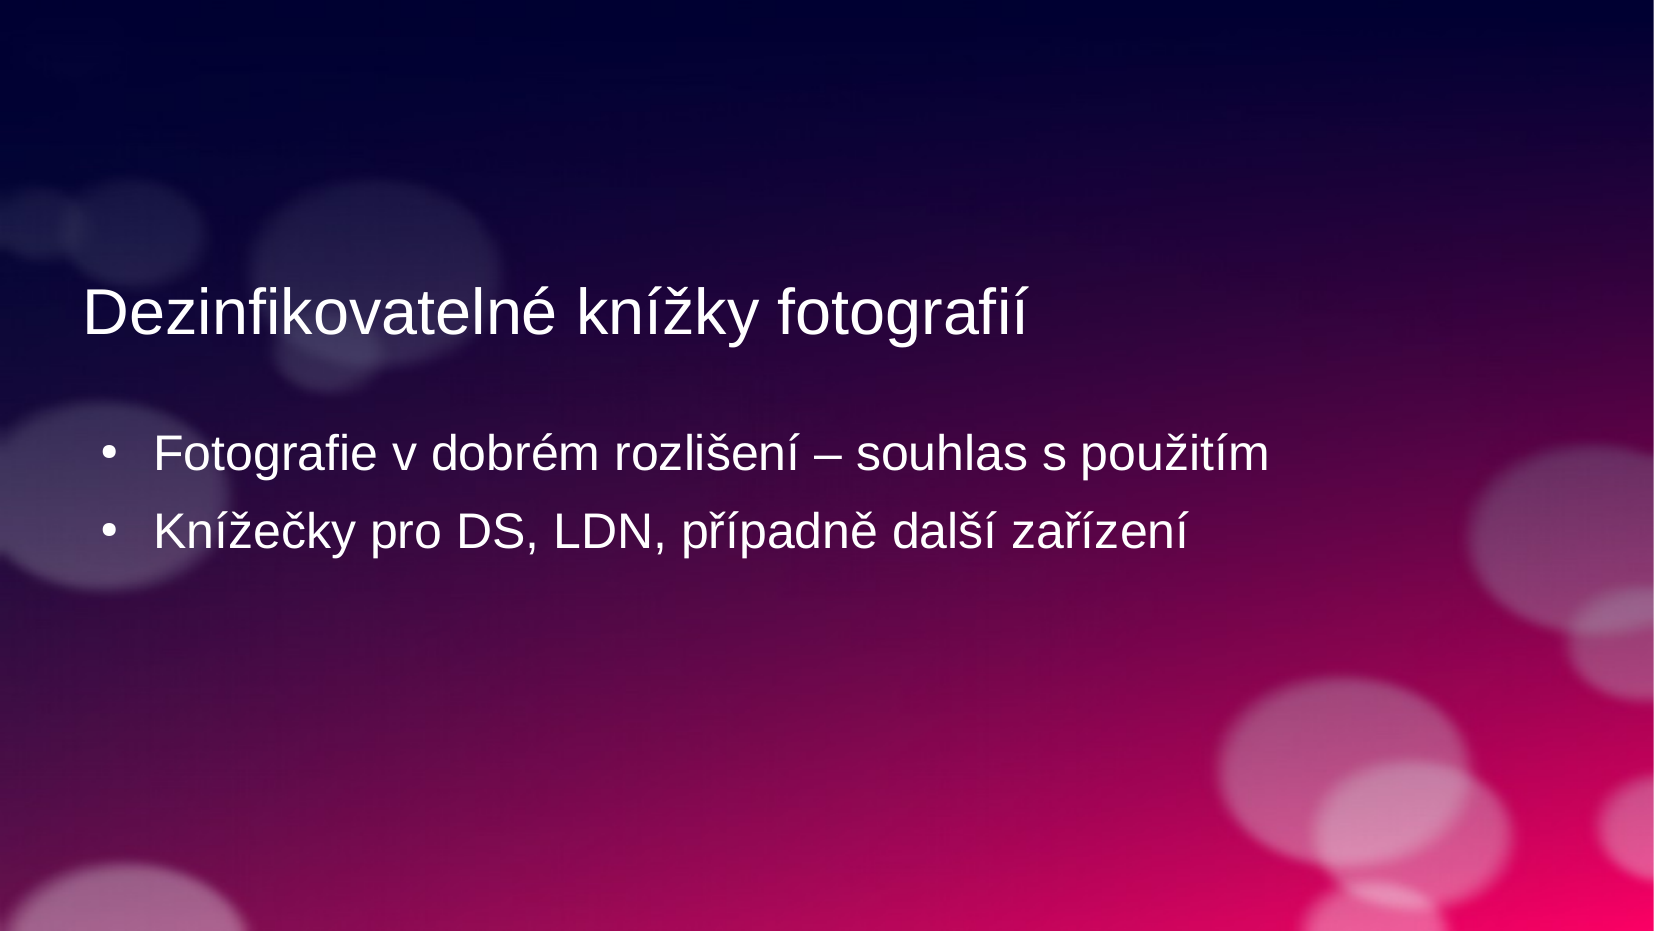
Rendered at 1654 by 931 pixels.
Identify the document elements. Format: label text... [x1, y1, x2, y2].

title Dezinfikovatelné knížky fotografií [82, 234, 1571, 390]
list Fotografie v dobrém rozlišení – souhlas s použitím Knížečky pro DS, LDN, případně další zařízení [82, 425, 1571, 758]
picture [0, 0, 1654, 931]
